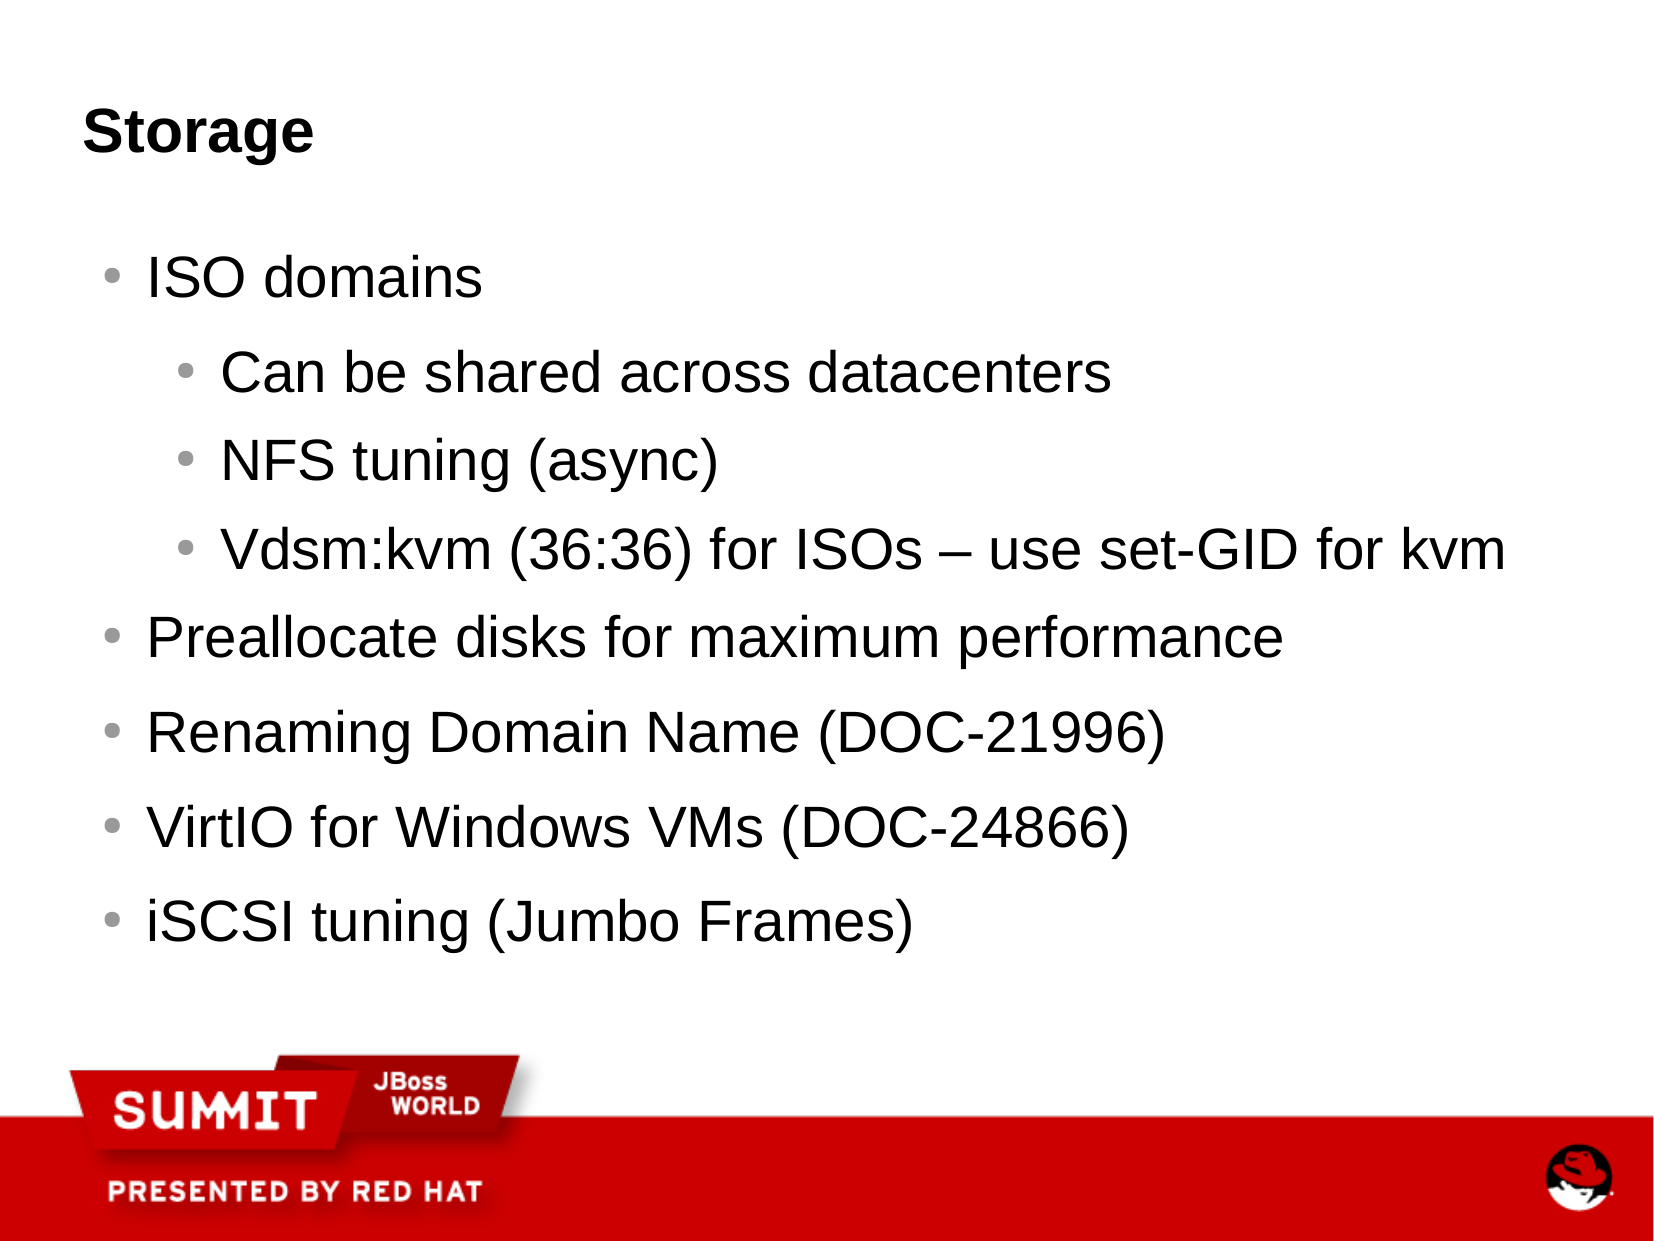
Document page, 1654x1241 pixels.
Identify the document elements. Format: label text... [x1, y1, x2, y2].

list ISO domains Can be shared across datacenters NFS tuning (async) Vdsm:kvm (36:36) for ISOs – use set-GID for kvm Preallocate disks for maximum performance Renaming Domain Name (DOC-21996) VirtIO for Windows VMs (DOC-24866) iSCSI tuning (Jumbo Frames) [86, 244, 1576, 1024]
picture [0, 1043, 1654, 1241]
title Storage [82, 45, 1571, 218]
